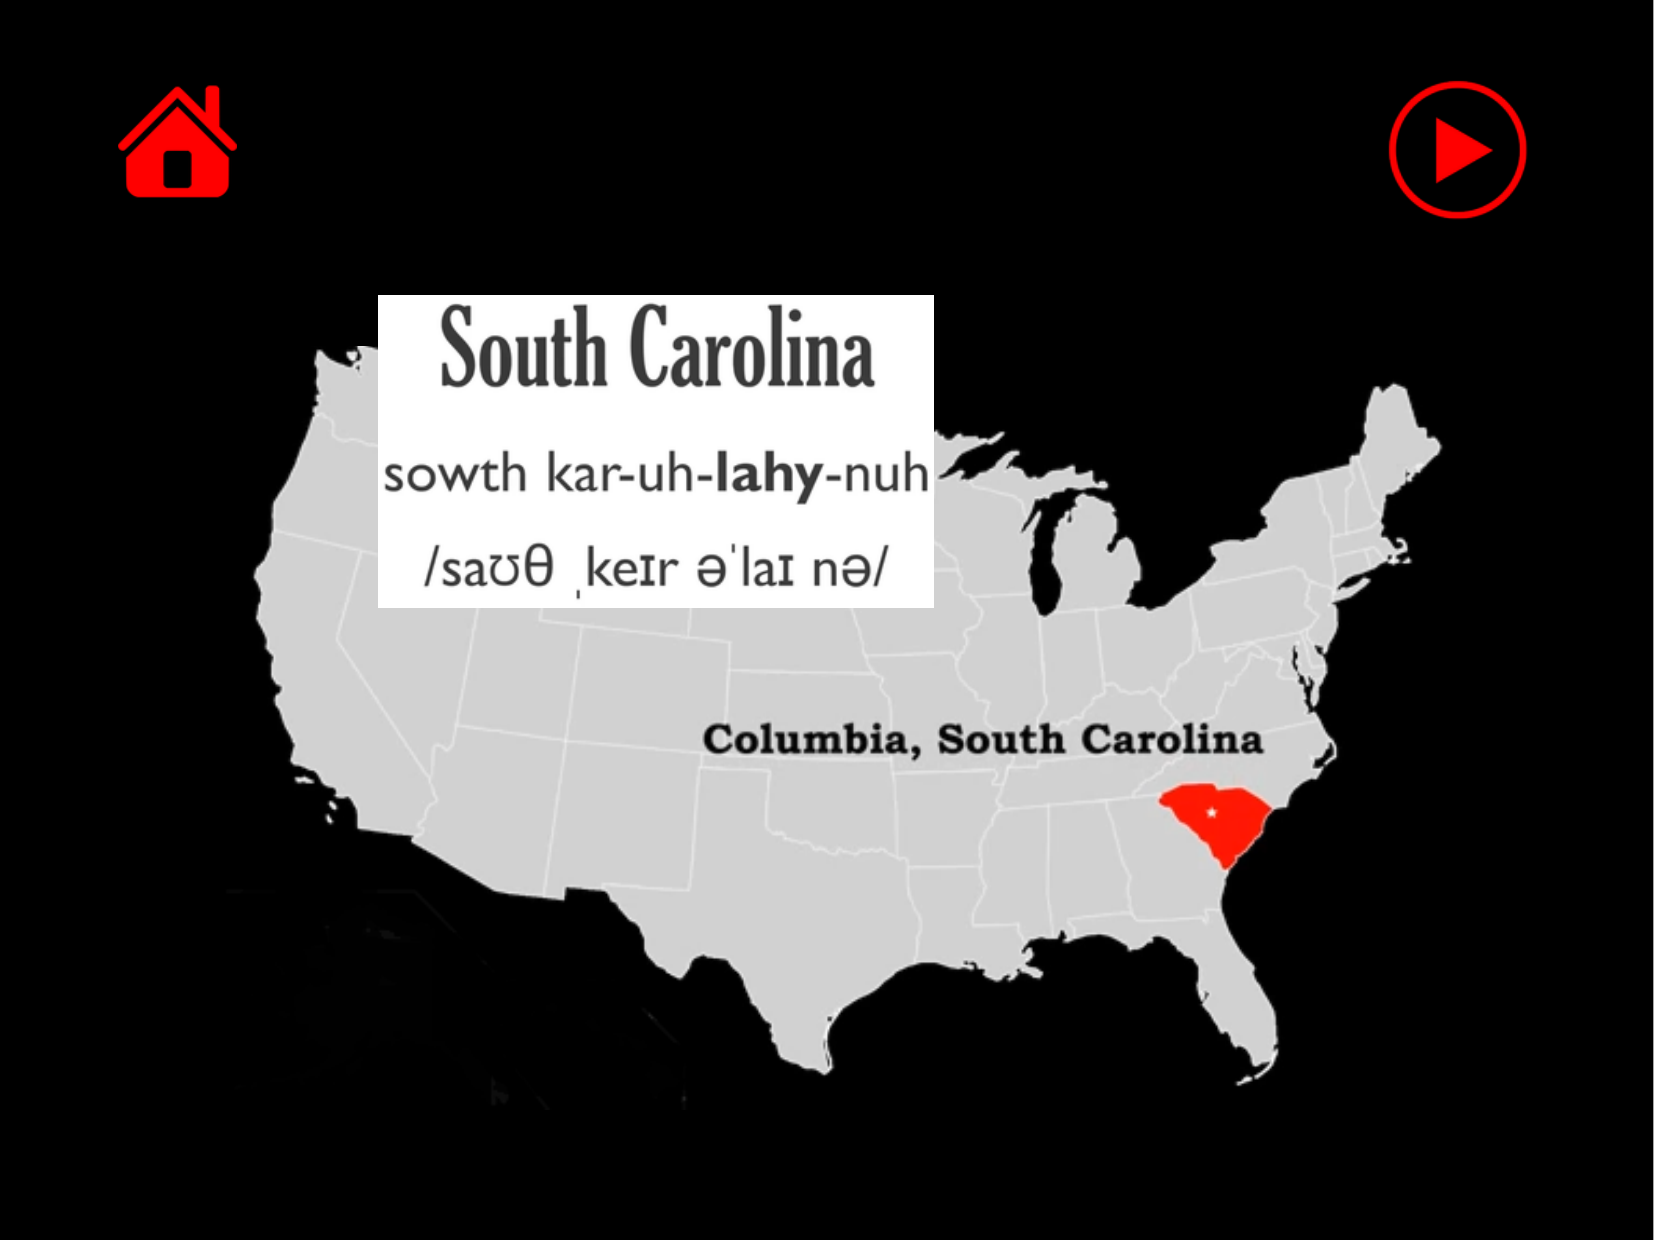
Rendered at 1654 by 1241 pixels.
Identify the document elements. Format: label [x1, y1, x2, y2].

picture [177, 295, 1477, 1110]
picture [1381, 70, 1539, 228]
picture [118, 82, 237, 201]
